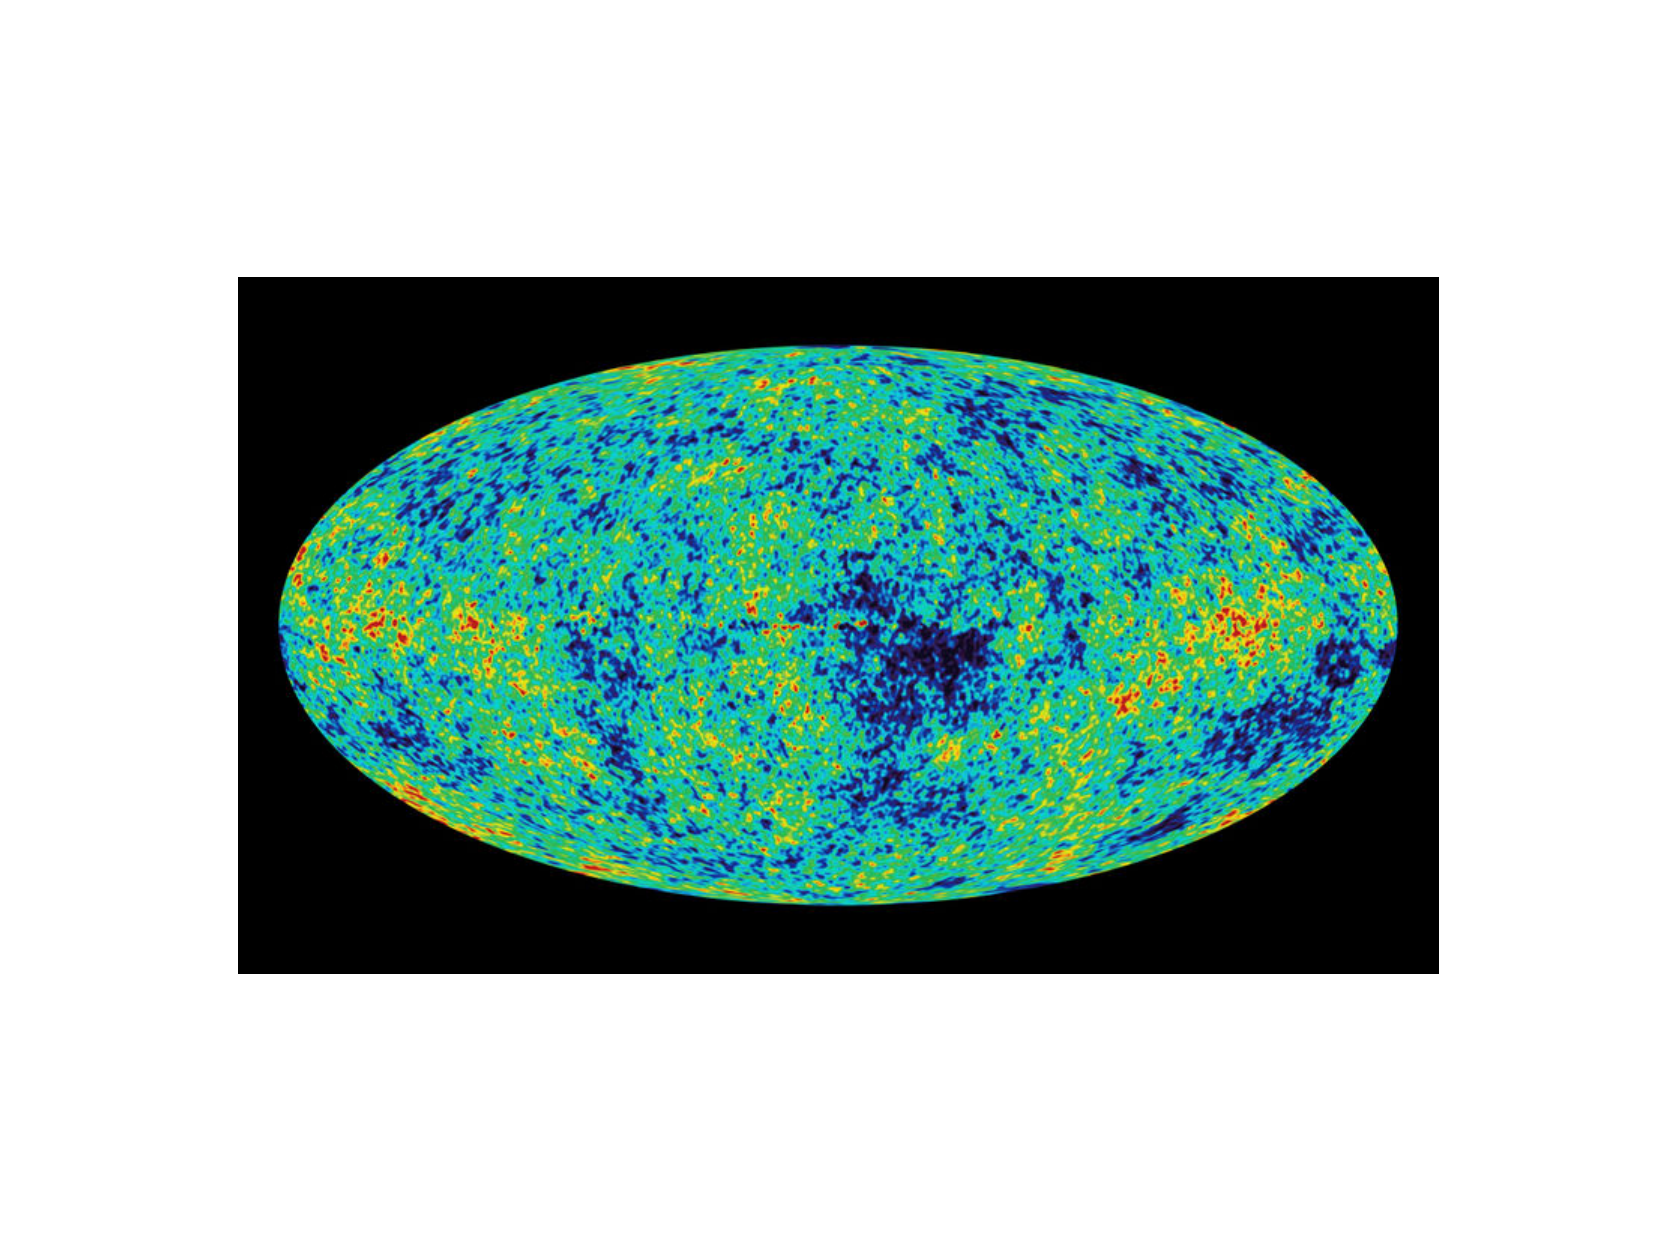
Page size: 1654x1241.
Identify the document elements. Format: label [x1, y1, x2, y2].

picture [238, 277, 1439, 974]
